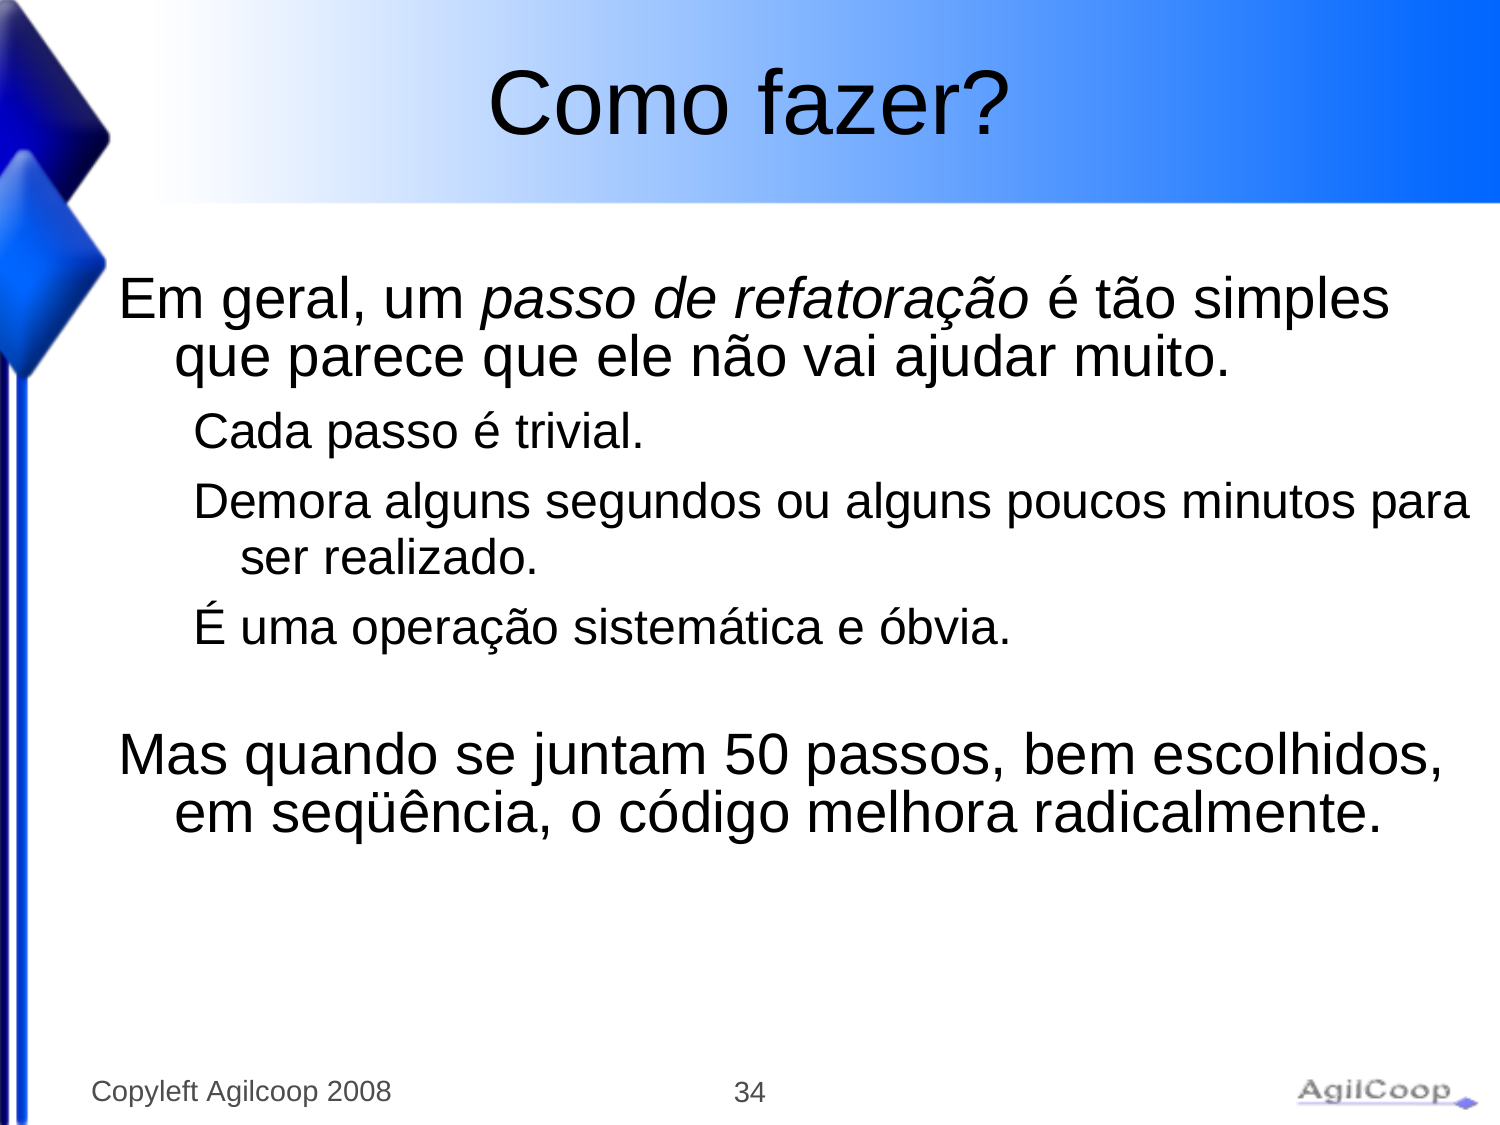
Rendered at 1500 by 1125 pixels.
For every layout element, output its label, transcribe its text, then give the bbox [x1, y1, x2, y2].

picture [0, 0, 1500, 1125]
list Em geral, um passo de refatoração é tão simples que parece que ele não vai ajudar muito. Cada passo é trivial. Demora alguns segundos ou alguns poucos minutos para ser realizado. É uma operação sistemática e óbvia. Mas quando se juntam 50 passos, bem escolhidos, em seqüência, o código melhora radicalmente. [118, 271, 1477, 1063]
title Como fazer? [75, 16, 1426, 189]
